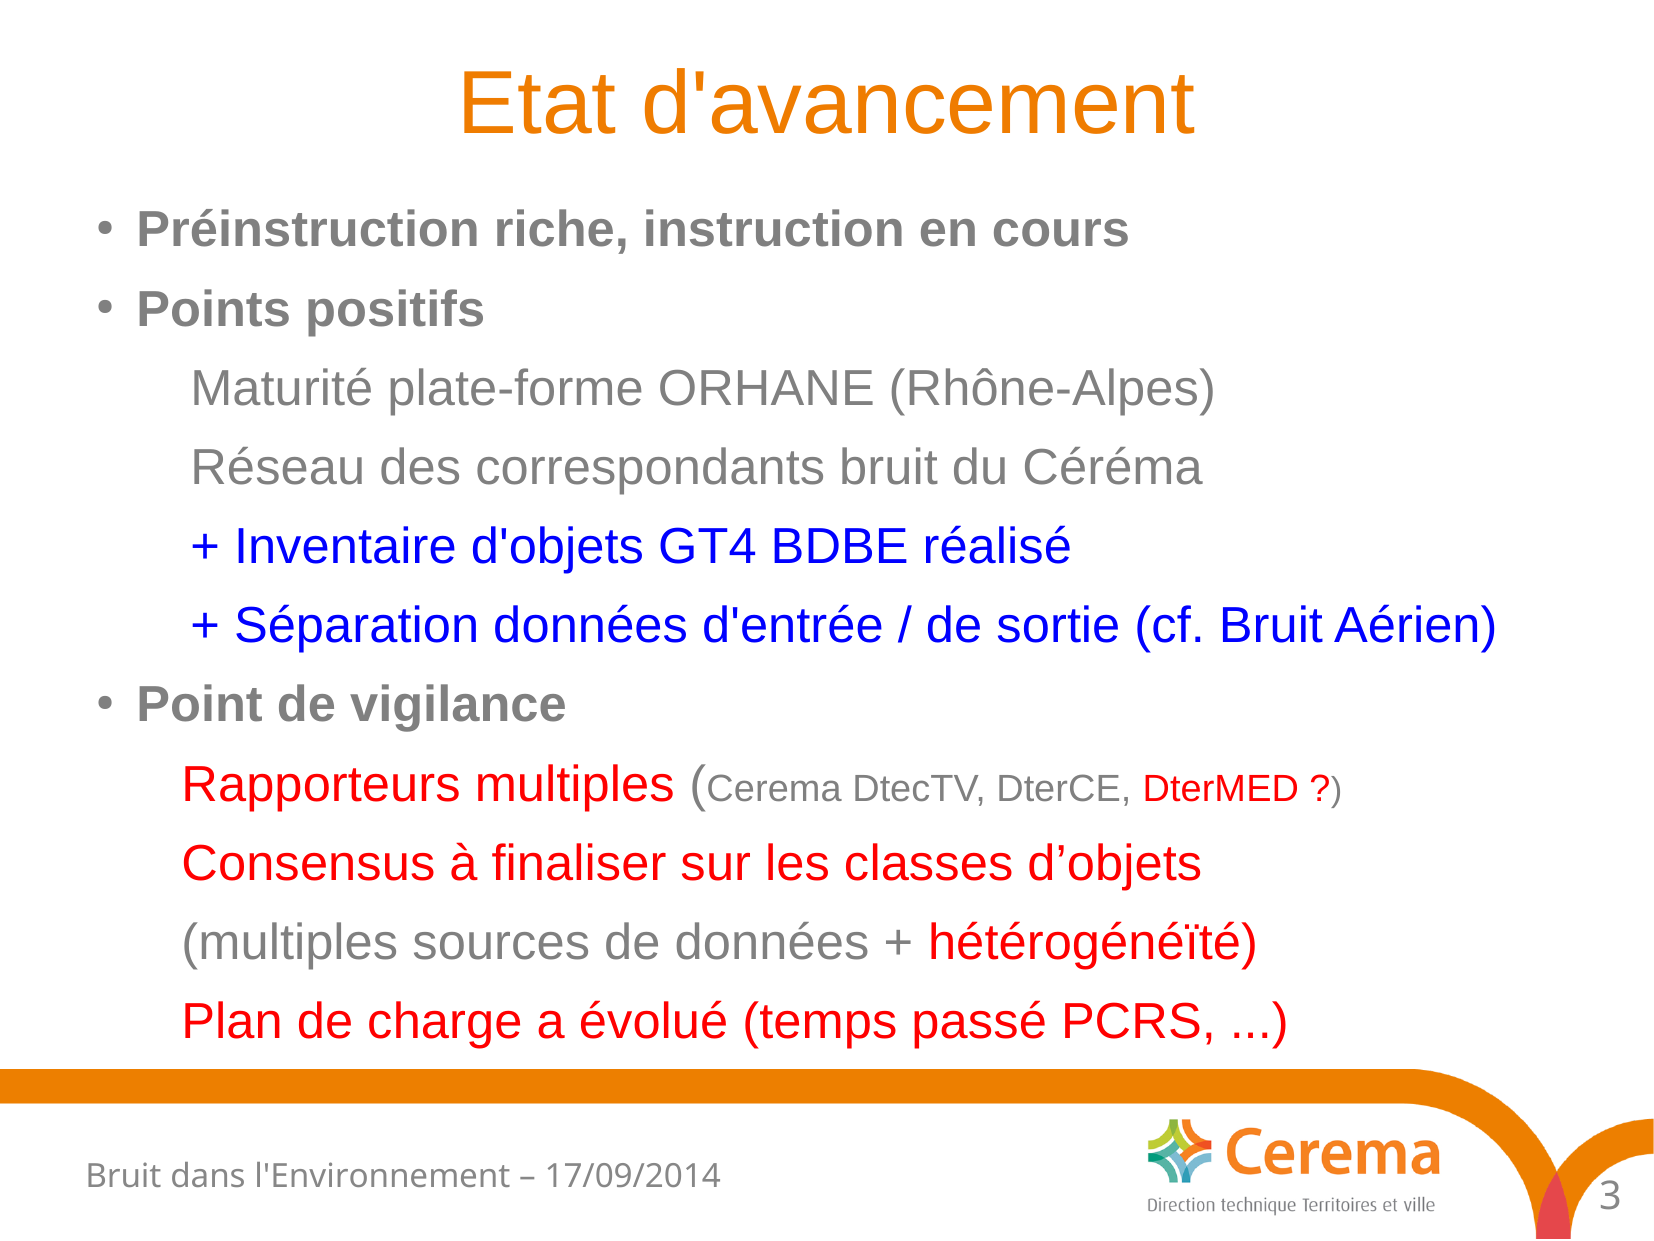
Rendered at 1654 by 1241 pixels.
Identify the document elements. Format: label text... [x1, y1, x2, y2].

title Etat d'avancement [82, 5, 1571, 213]
list Préinstruction riche, instruction en cours Points positifs Maturité plate-forme ORHANE (Rhône-Alpes) Réseau des correspondants bruit du Céréma + Inventaire d'objets GT4 BDBE réalisé + Séparation données d'entrée / de sortie (cf. Bruit Aérien) Point de vigilance Rapporteurs multiples (Cerema DtecTV, DterCE, DterMED ?) Consensus à finaliser sur les classes d’objets (multiples sources de données + hétérogénéïté) Plan de charge a évolué (temps passé PCRS, ...) [82, 200, 1560, 1063]
picture [0, 1069, 1654, 1239]
